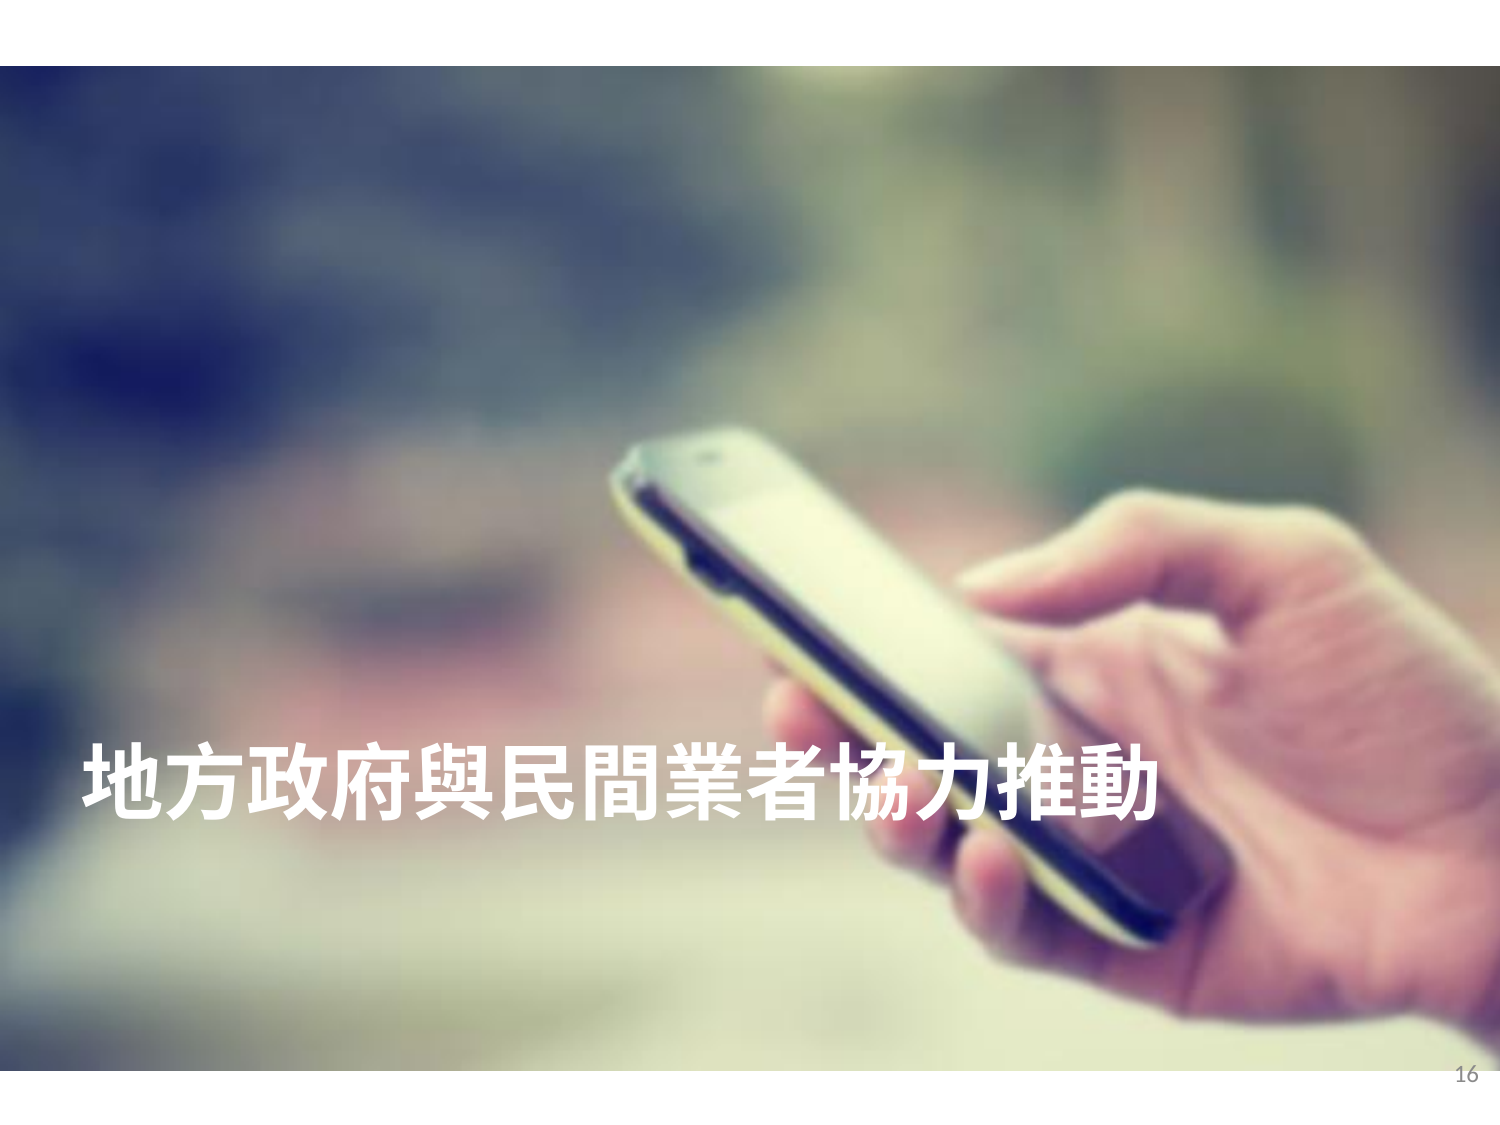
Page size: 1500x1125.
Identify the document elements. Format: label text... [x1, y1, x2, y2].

title 地方政府與民間業者協力推動 [64, 722, 1394, 947]
slide_number <編號> [1144, 1042, 1495, 1103]
picture [0, 66, 1500, 1071]
